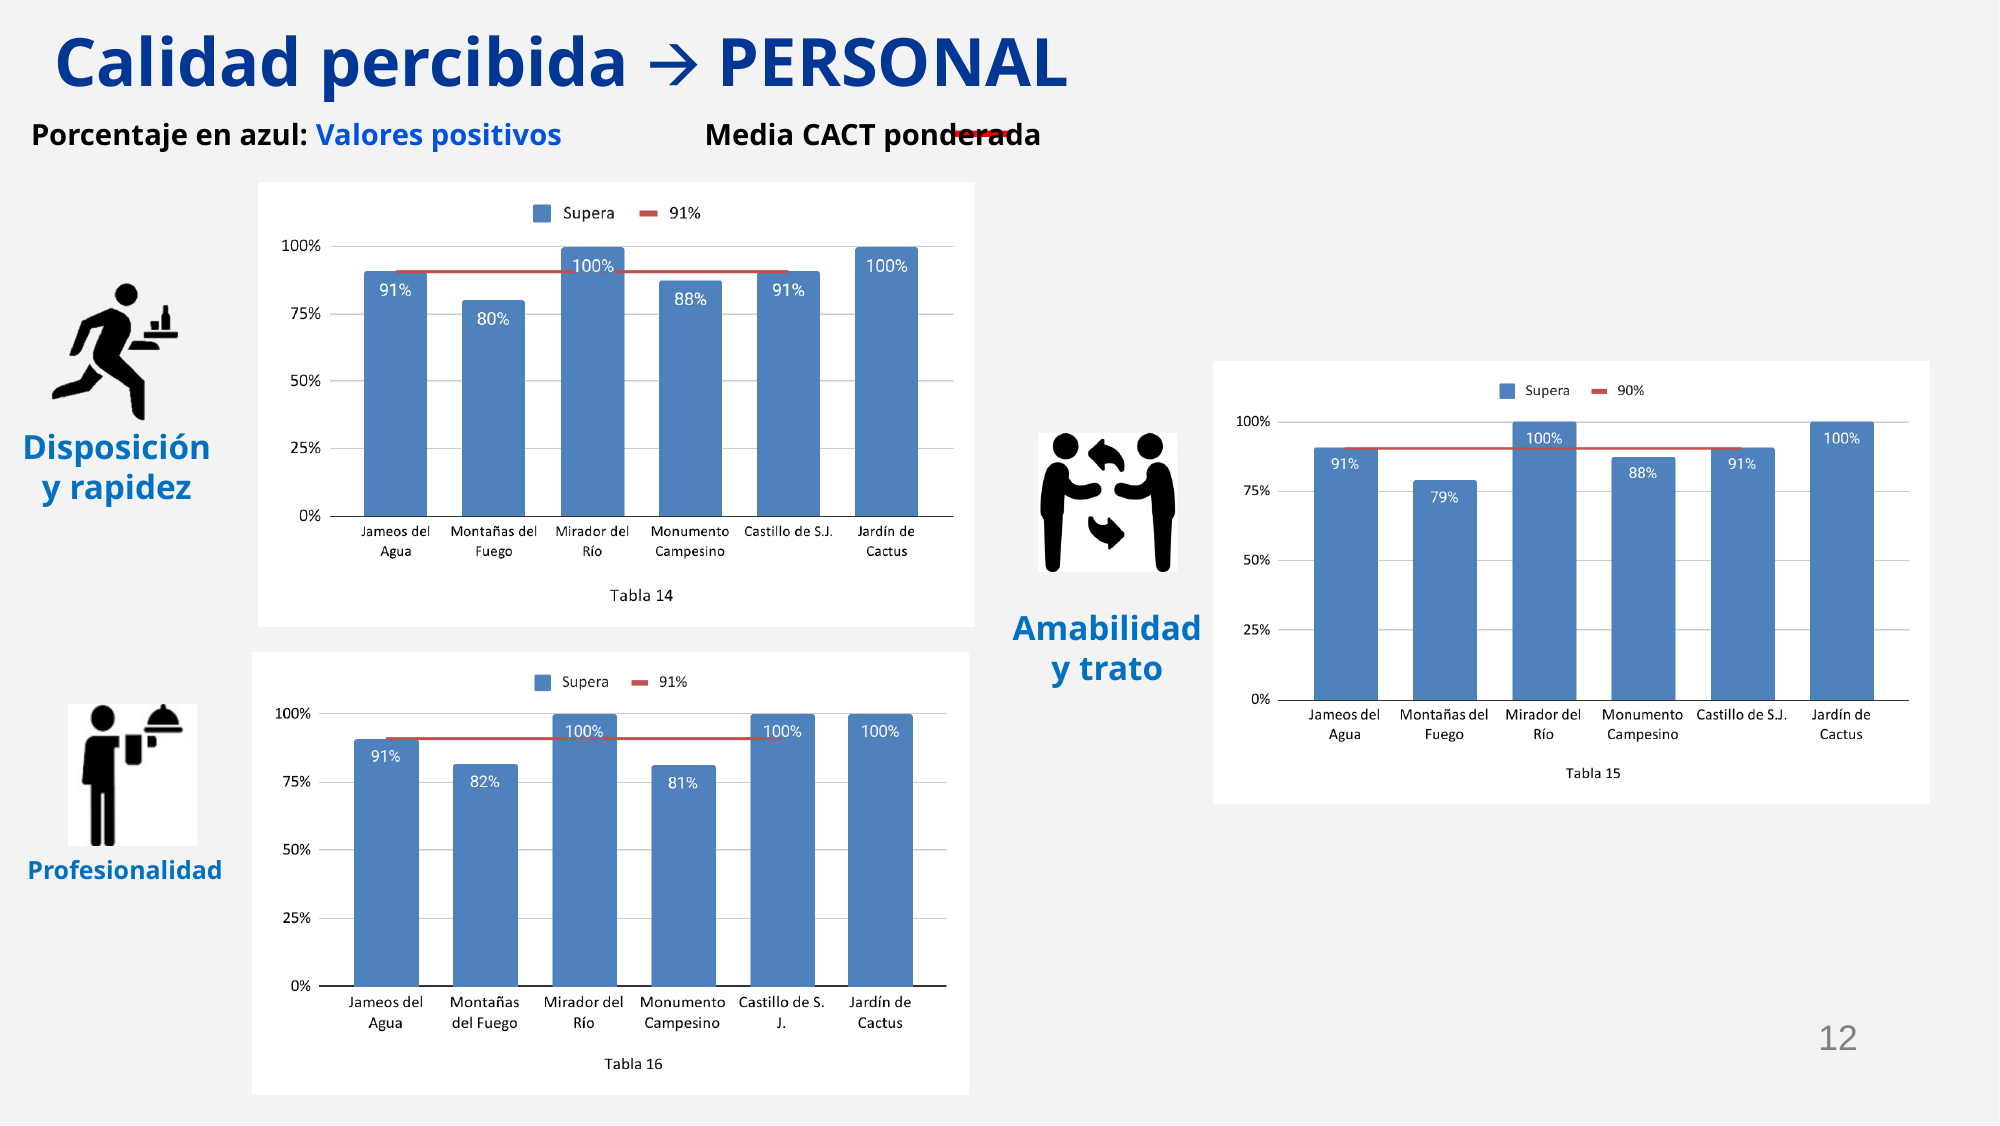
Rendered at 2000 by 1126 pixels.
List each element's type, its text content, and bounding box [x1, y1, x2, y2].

picture [1213, 361, 1930, 804]
text_box Porcentaje en azul: Valores positivos Media CACT ponderada [16, 109, 1984, 158]
text_box Calidad percibida 🡪 PERSONAL [54, 0, 1225, 109]
picture [68, 704, 197, 846]
text_box Amabilidad y trato [990, 599, 1213, 696]
picture [252, 652, 969, 1095]
text_box Disposición y rapidez [0, 418, 234, 515]
picture [43, 279, 185, 424]
picture [1038, 433, 1177, 572]
slide_number 1 [1409, 1006, 1876, 1067]
text_box Profesionalidad [0, 846, 252, 892]
picture [258, 182, 975, 627]
